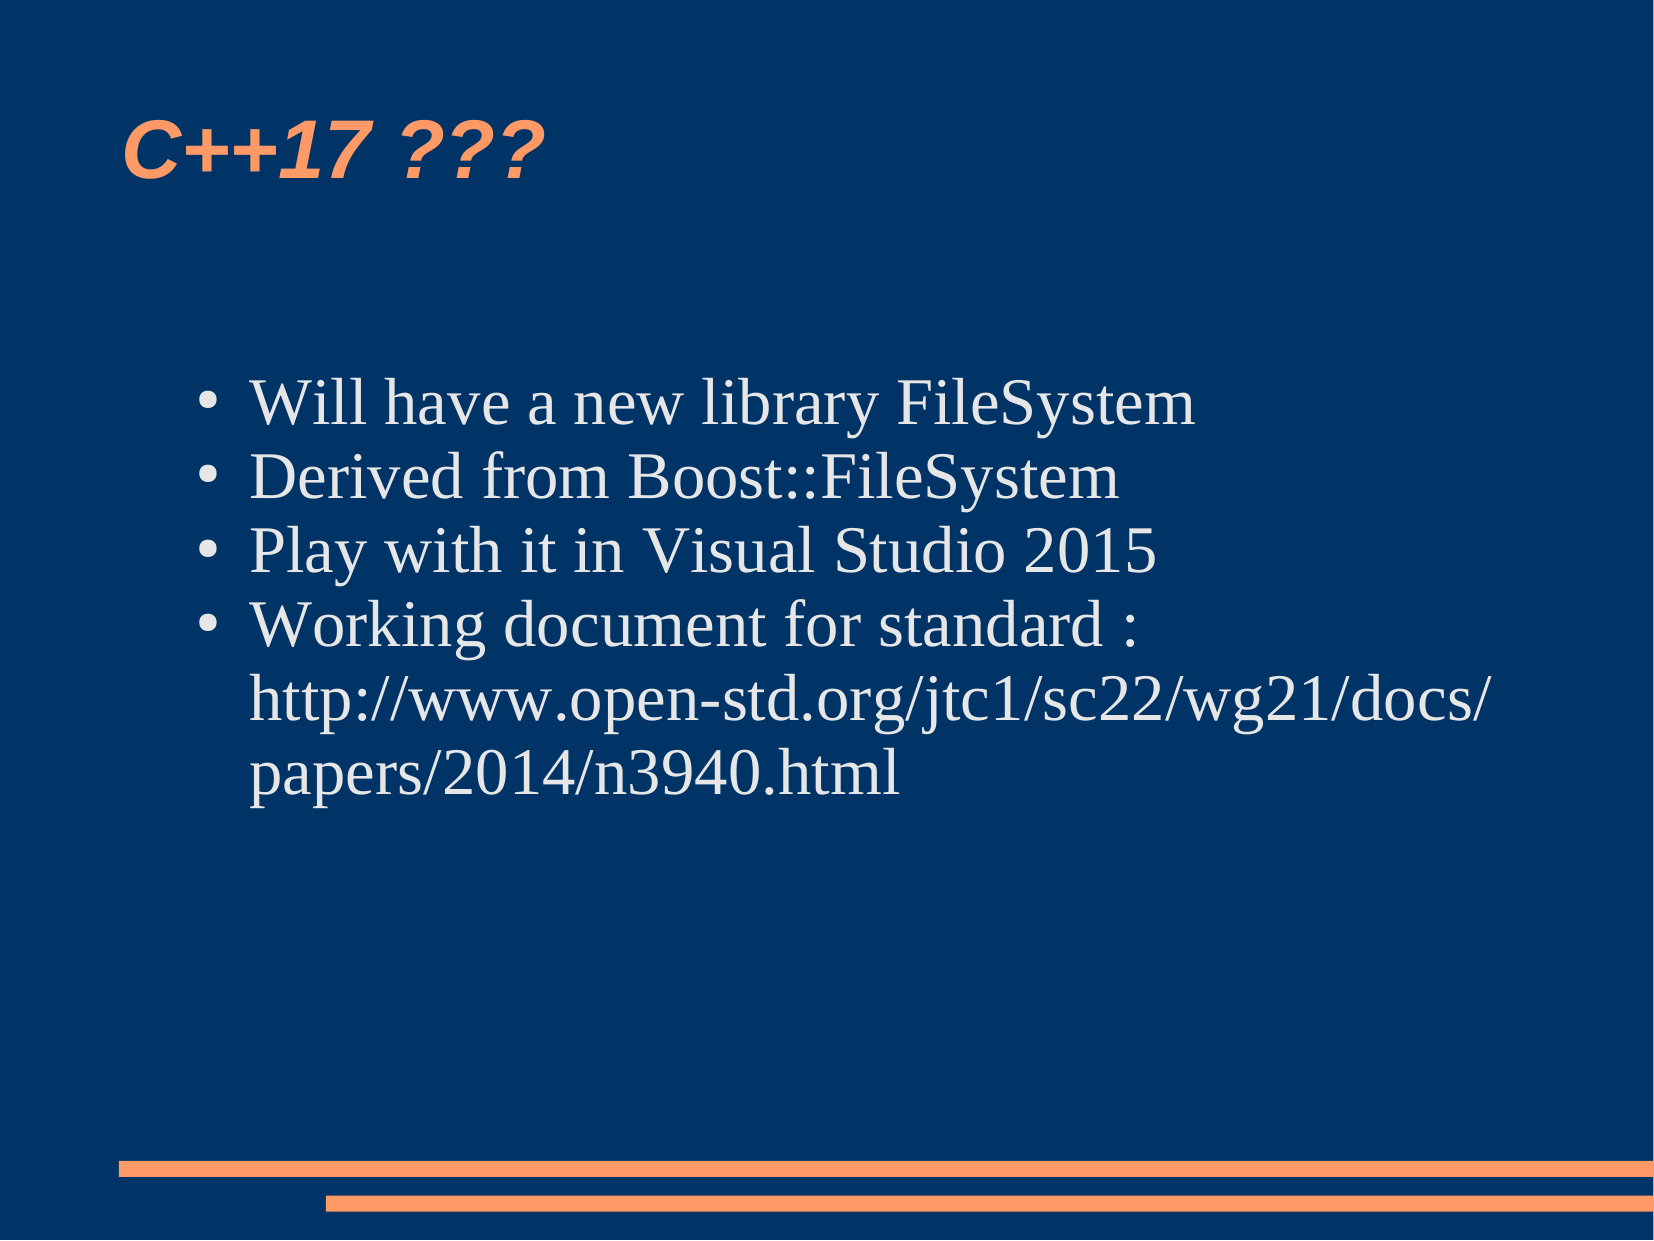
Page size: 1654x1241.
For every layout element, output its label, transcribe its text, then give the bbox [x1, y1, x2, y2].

list Will have a new library FileSystem Derived from Boost::FileSystem Play with it in Visual Studio 2015 Working document for standard : http://www.open-std.org/jtc1/sc22/wg21/docs/papers/2014/n3940.html [178, 364, 1570, 1147]
title C++17 ??? [121, 46, 1534, 254]
